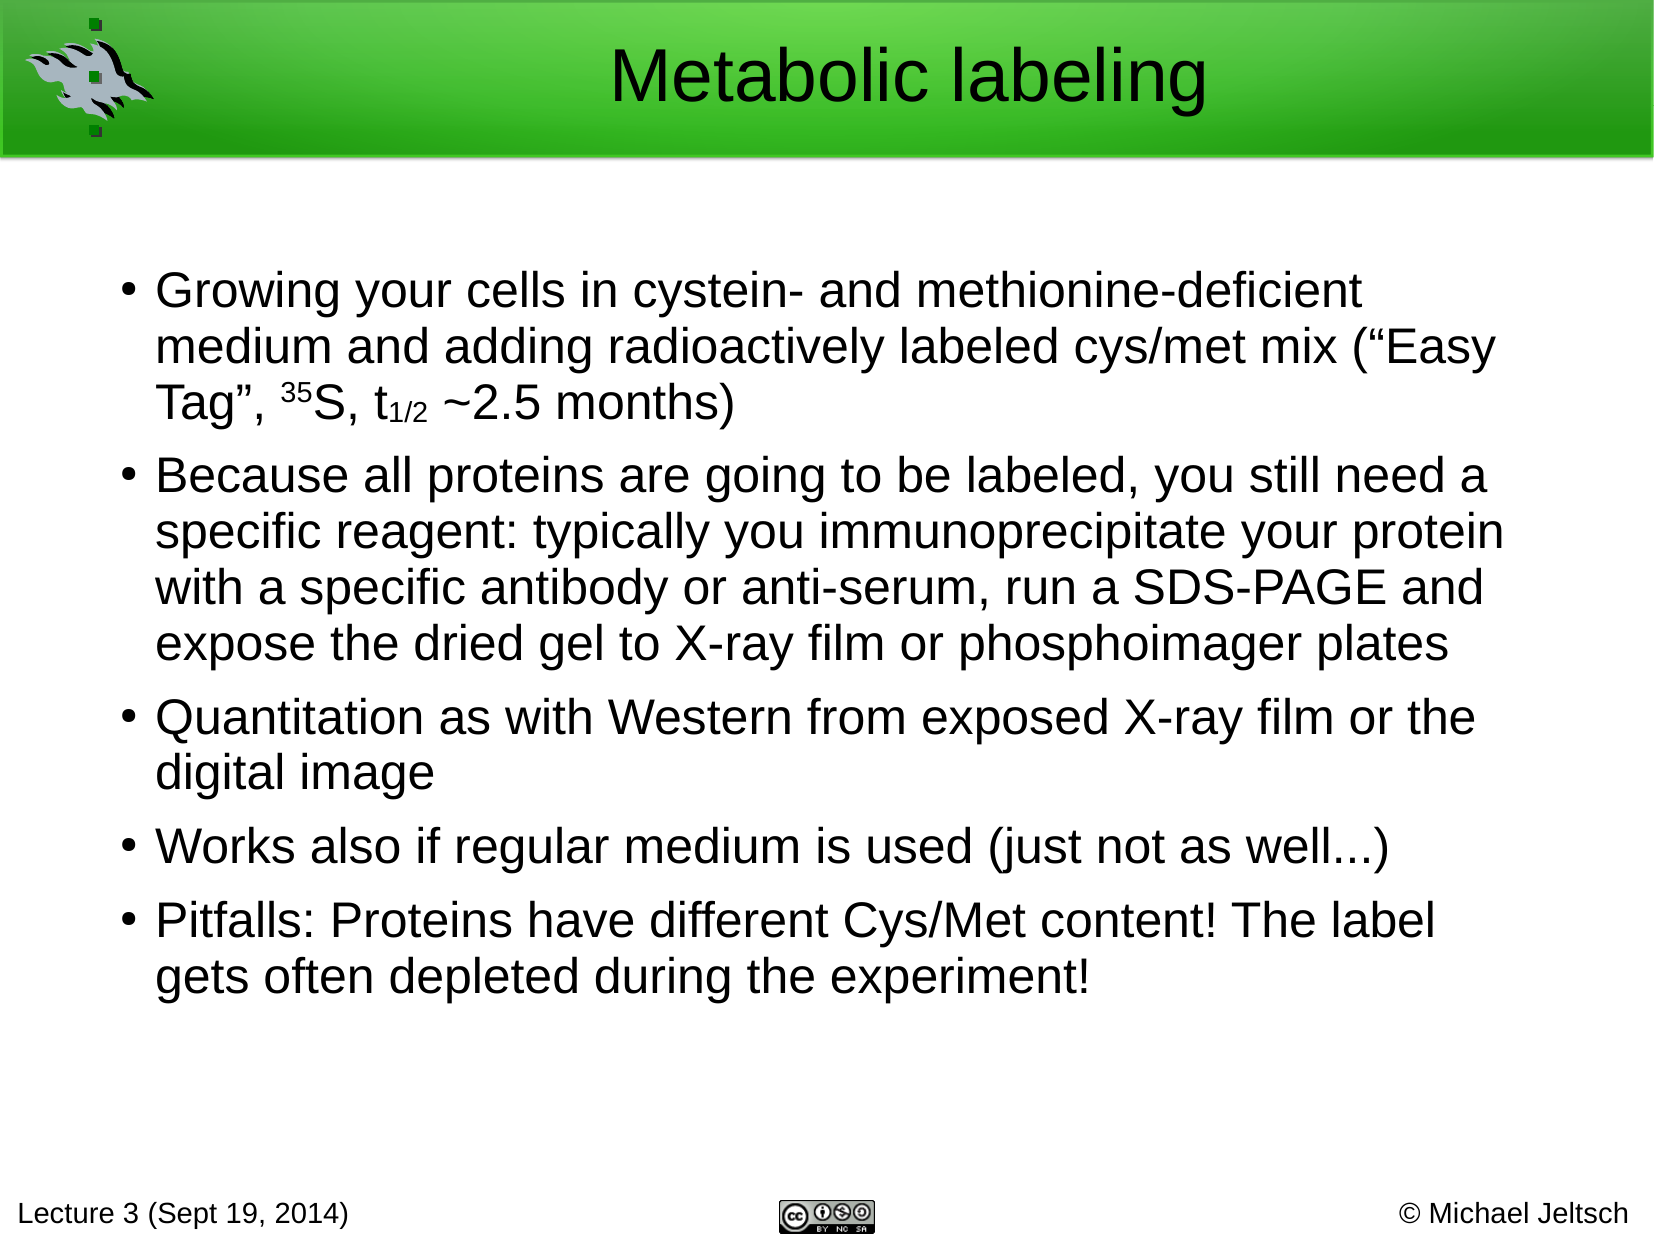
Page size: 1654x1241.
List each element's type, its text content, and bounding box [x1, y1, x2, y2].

title Metabolic labeling [289, 30, 1531, 121]
text_box Growing your cells in cystein- and methionine-deficient medium and adding radioactively labeled cys/met mix (“Easy Tag”, 35S, t1/2 ~2.5 months) Because all proteins are going to be labeled, you still need a specific reagent: typically you immunoprecipitate your protein with a specific antibody or anti-serum, run a SDS-PAGE and expose the dried gel to X-ray film or phosphoimager plates Quantitation as with Western from exposed X-ray film or the digital image Works also if regular medium is used (just not as well...) Pitfalls: Proteins have different Cys/Met content! The label gets often depleted during the experiment! [105, 255, 1531, 1030]
picture [779, 1200, 875, 1234]
